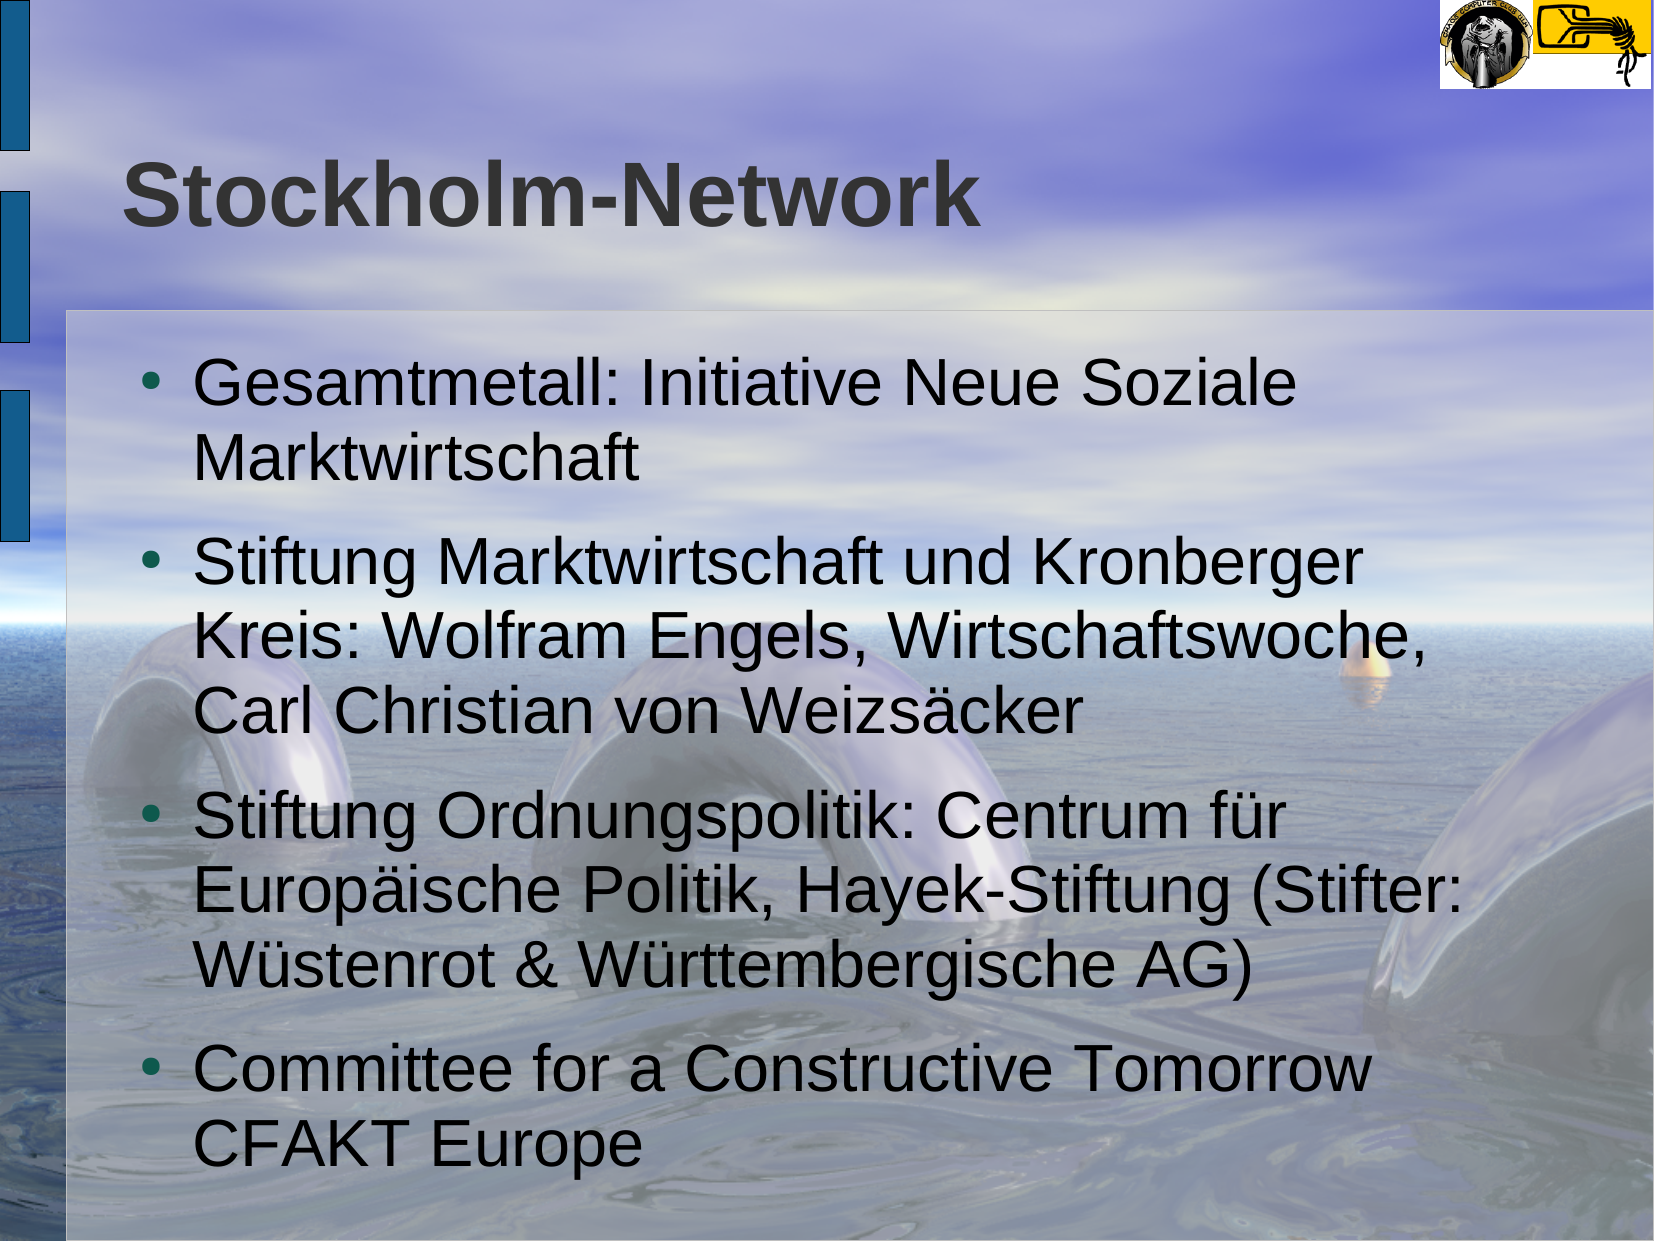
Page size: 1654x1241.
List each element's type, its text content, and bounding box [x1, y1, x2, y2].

list Gesamtmetall: Initiative Neue Soziale Marktwirtschaft Stiftung Marktwirtschaft und Kronberger Kreis: Wolfram Engels, Wirtschaftswoche, Carl Christian von Weizsäcker Stiftung Ordnungspolitik: Centrum für Europäische Politik, Hayek-Stiftung (Stifter: Wüstenrot & Württembergische AG) Committee for a Constructive Tomorrow CFAKT Europe [121, 344, 1534, 1179]
title Stockholm-Network [121, 98, 1534, 291]
picture [0, 0, 1654, 1241]
